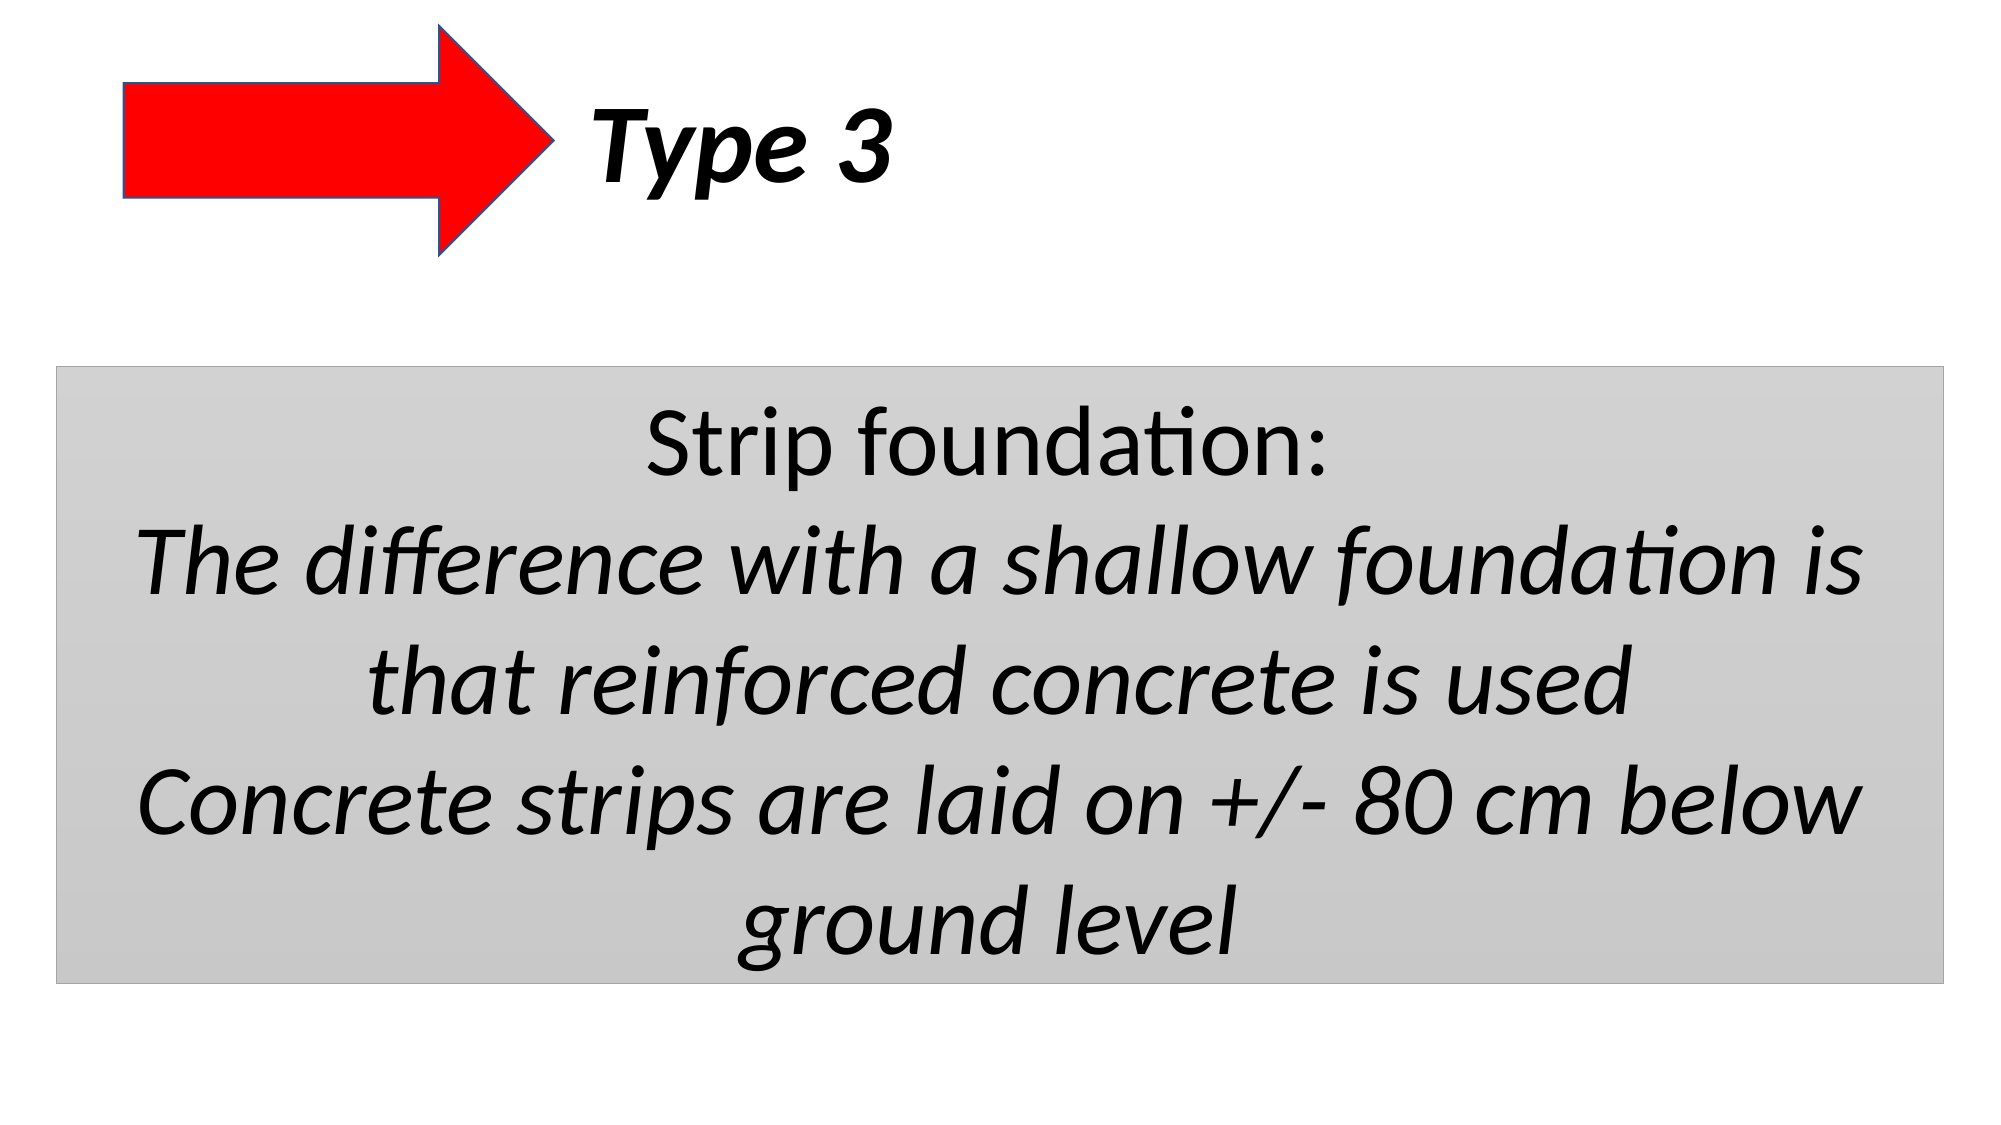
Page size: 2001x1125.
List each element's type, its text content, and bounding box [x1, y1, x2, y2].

text_box [123, 25, 554, 255]
text_box Strip foundation: The difference with a shallow foundation is that reinforced concrete is used Concrete strips are laid on +/- 80 cm below ground level [56, 367, 1944, 983]
text_box Type 3 [573, 62, 944, 215]
